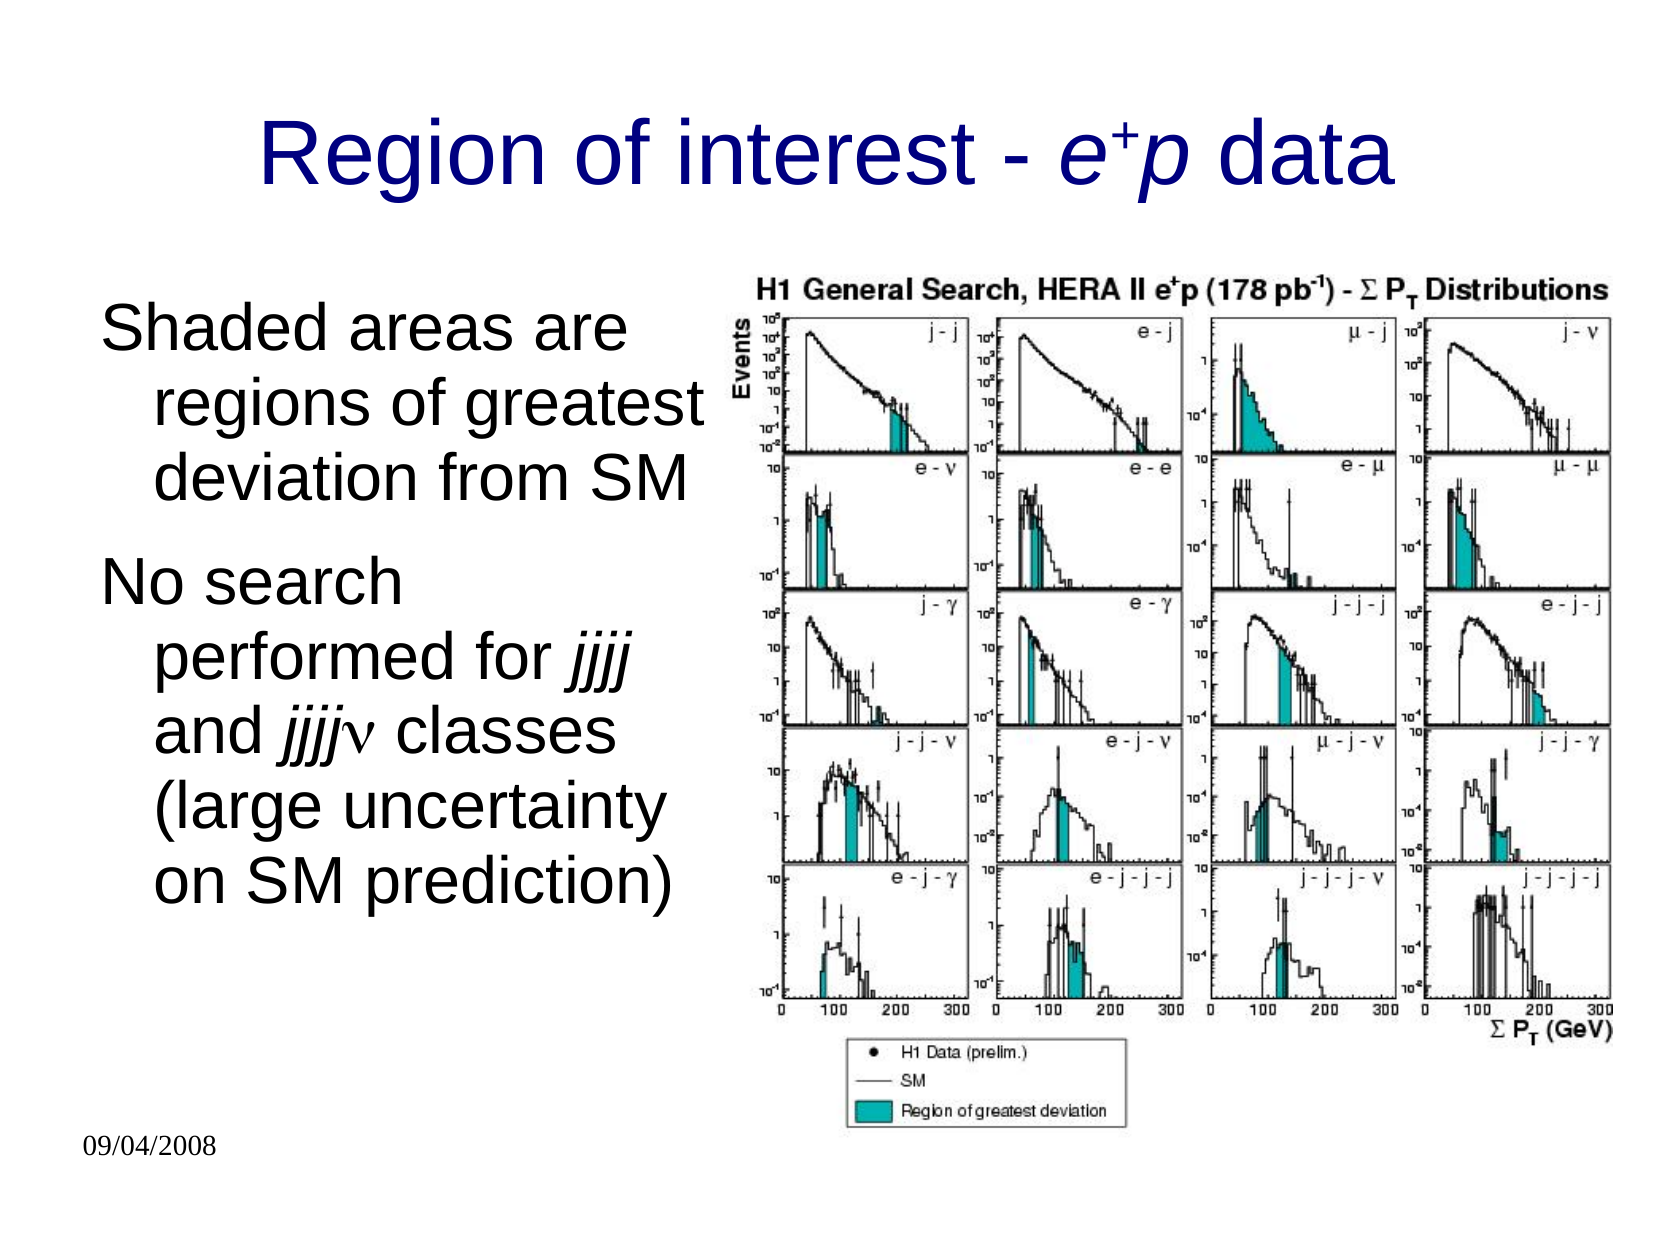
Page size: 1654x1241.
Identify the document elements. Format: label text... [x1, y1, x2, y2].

picture [712, 262, 1613, 1182]
title Region of interest - e+p data [82, 49, 1571, 257]
list Shaded areas are regions of greatest deviation from SM No search performed for jjjj and jjjjn classes (large uncertainty on SM prediction) [82, 290, 713, 1094]
